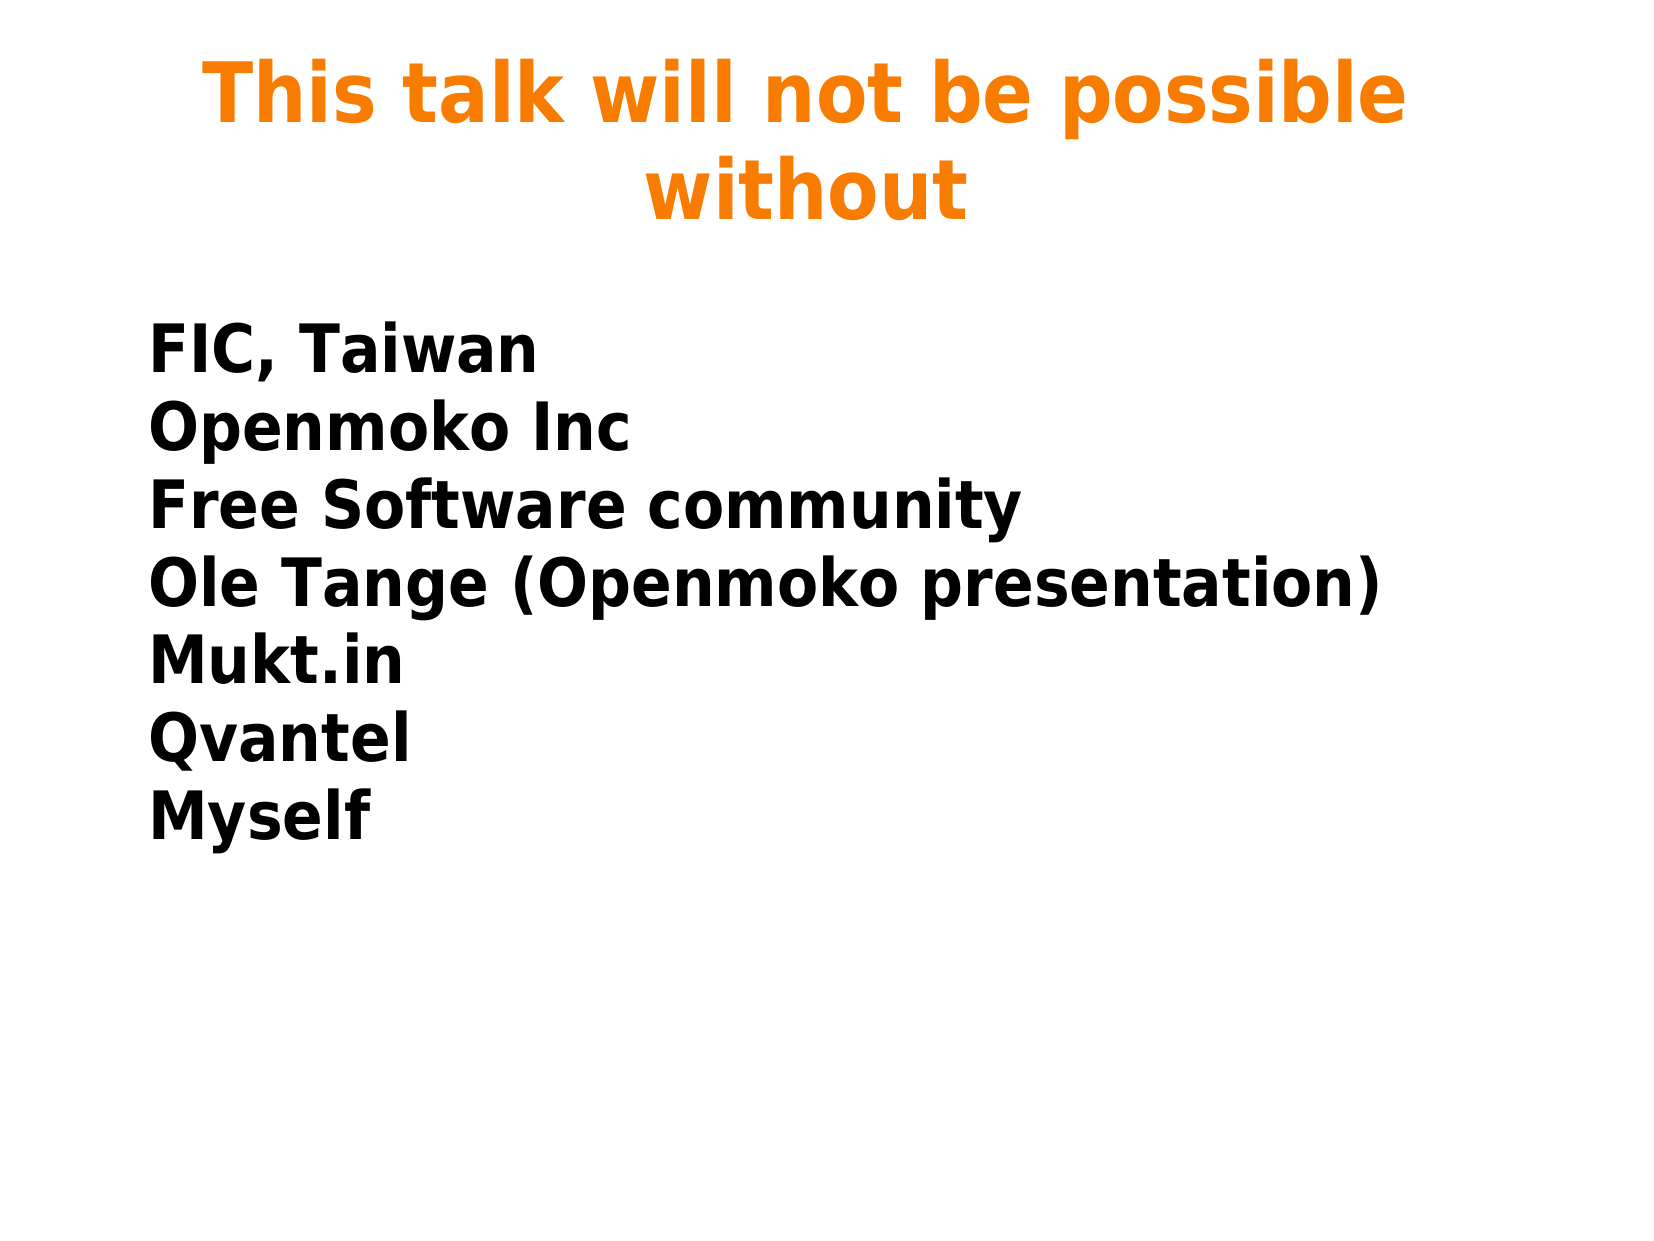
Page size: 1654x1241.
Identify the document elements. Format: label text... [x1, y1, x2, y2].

text_box FIC, Taiwan Openmoko Inc Free Software community Ole Tange (Openmoko presentation) Mukt.in Qvantel Myself [112, 303, 1613, 863]
text_box This talk will not be possible without [74, 37, 1538, 263]
